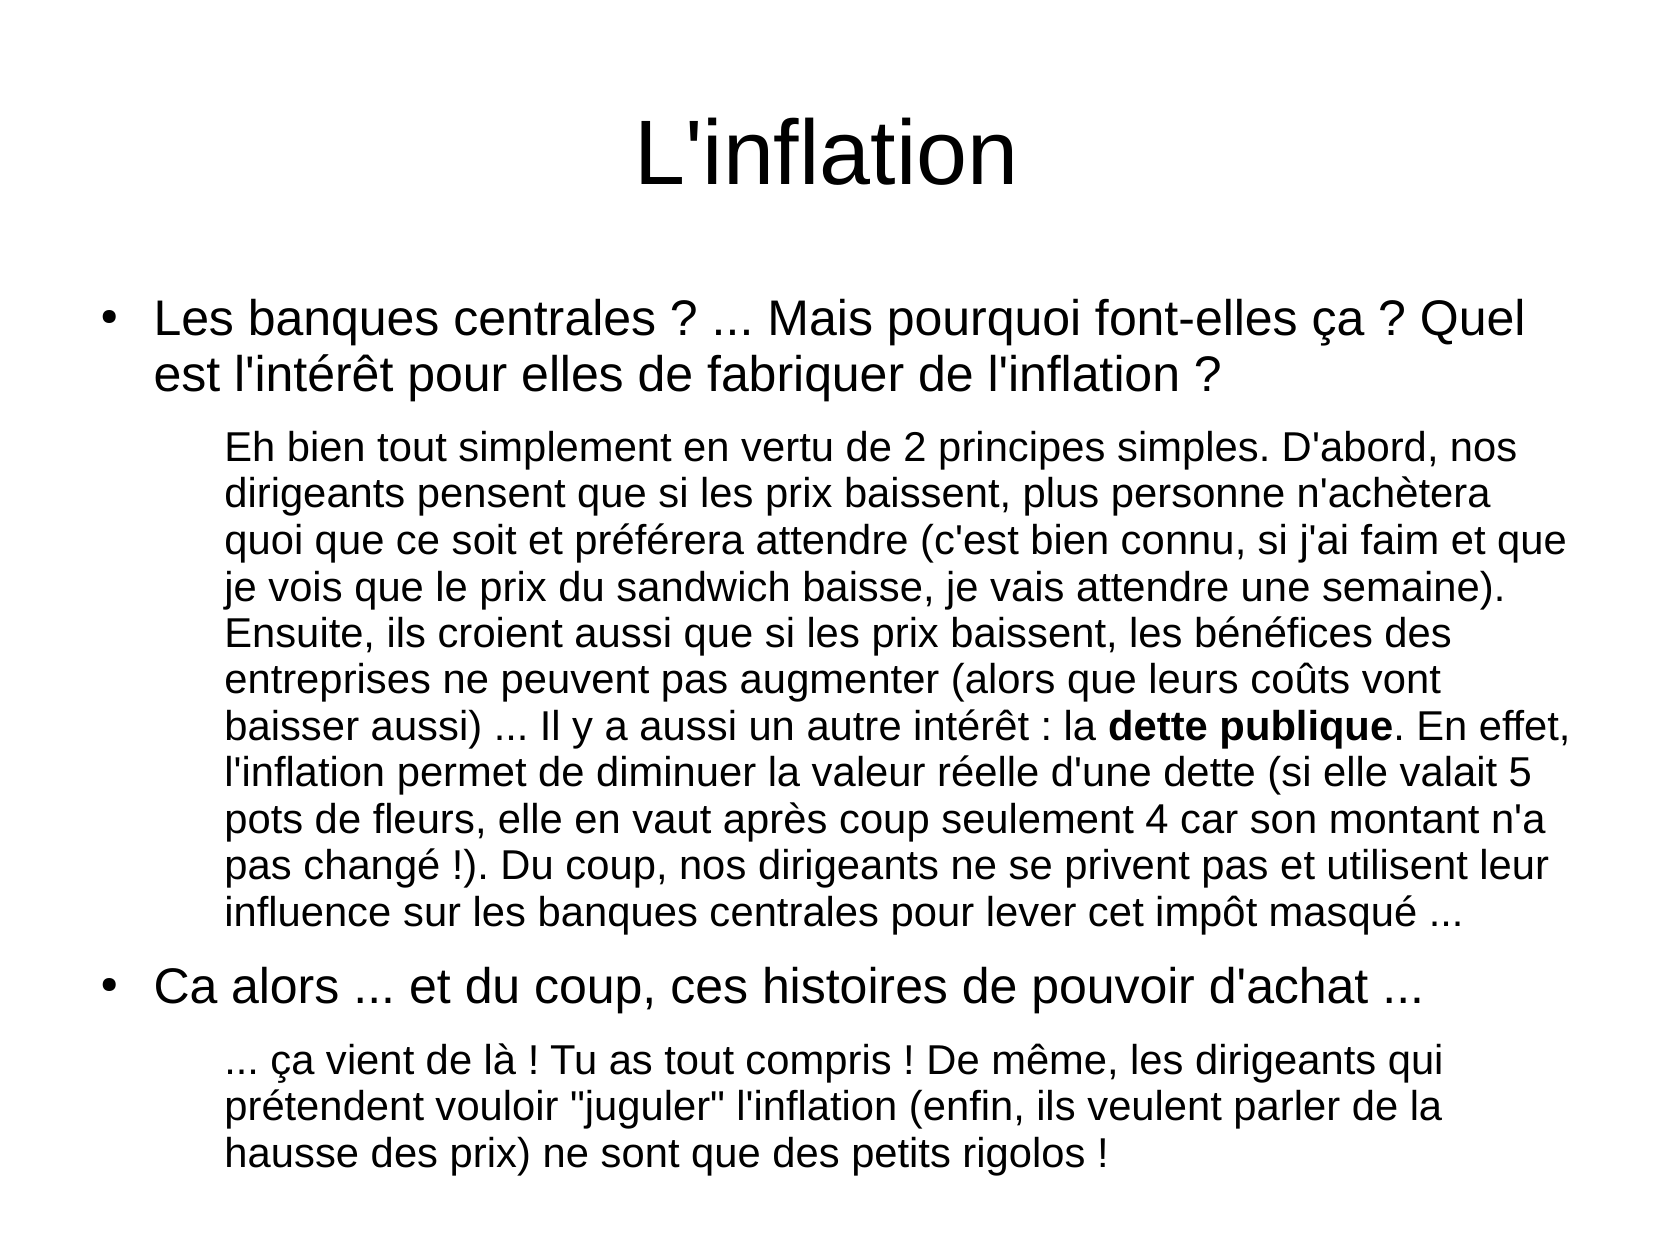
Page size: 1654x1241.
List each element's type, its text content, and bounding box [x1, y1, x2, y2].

title L'inflation [82, 56, 1571, 250]
list Les banques centrales ? ... Mais pourquoi font-elles ça ? Quel est l'intérêt pour elles de fabriquer de l'inflation ? Eh bien tout simplement en vertu de 2 principes simples. D'abord, nos dirigeants pensent que si les prix baissent, plus personne n'achètera quoi que ce soit et préférera attendre (c'est bien connu, si j'ai faim et que je vois que le prix du sandwich baisse, je vais attendre une semaine). Ensuite, ils croient aussi que si les prix baissent, les bénéfices des entreprises ne peuvent pas augmenter (alors que leurs coûts vont baisser aussi) ... Il y a aussi un autre intérêt : la dette publique. En effet, l'inflation permet de diminuer la valeur réelle d'une dette (si elle valait 5 pots de fleurs, elle en vaut après coup seulement 4 car son montant n'a pas changé !). Du coup, nos dirigeants ne se privent pas et utilisent leur influence sur les banques centrales pour lever cet impôt masqué ... Ca alors ... et du coup, ces histoires de pouvoir d'achat ... ... ça vient de là ! Tu as tout compris ! De même, les dirigeants qui prétendent vouloir "juguler" l'inflation (enfin, ils veulent parler de la hausse des prix) ne sont que des petits rigolos ! [82, 290, 1571, 1182]
